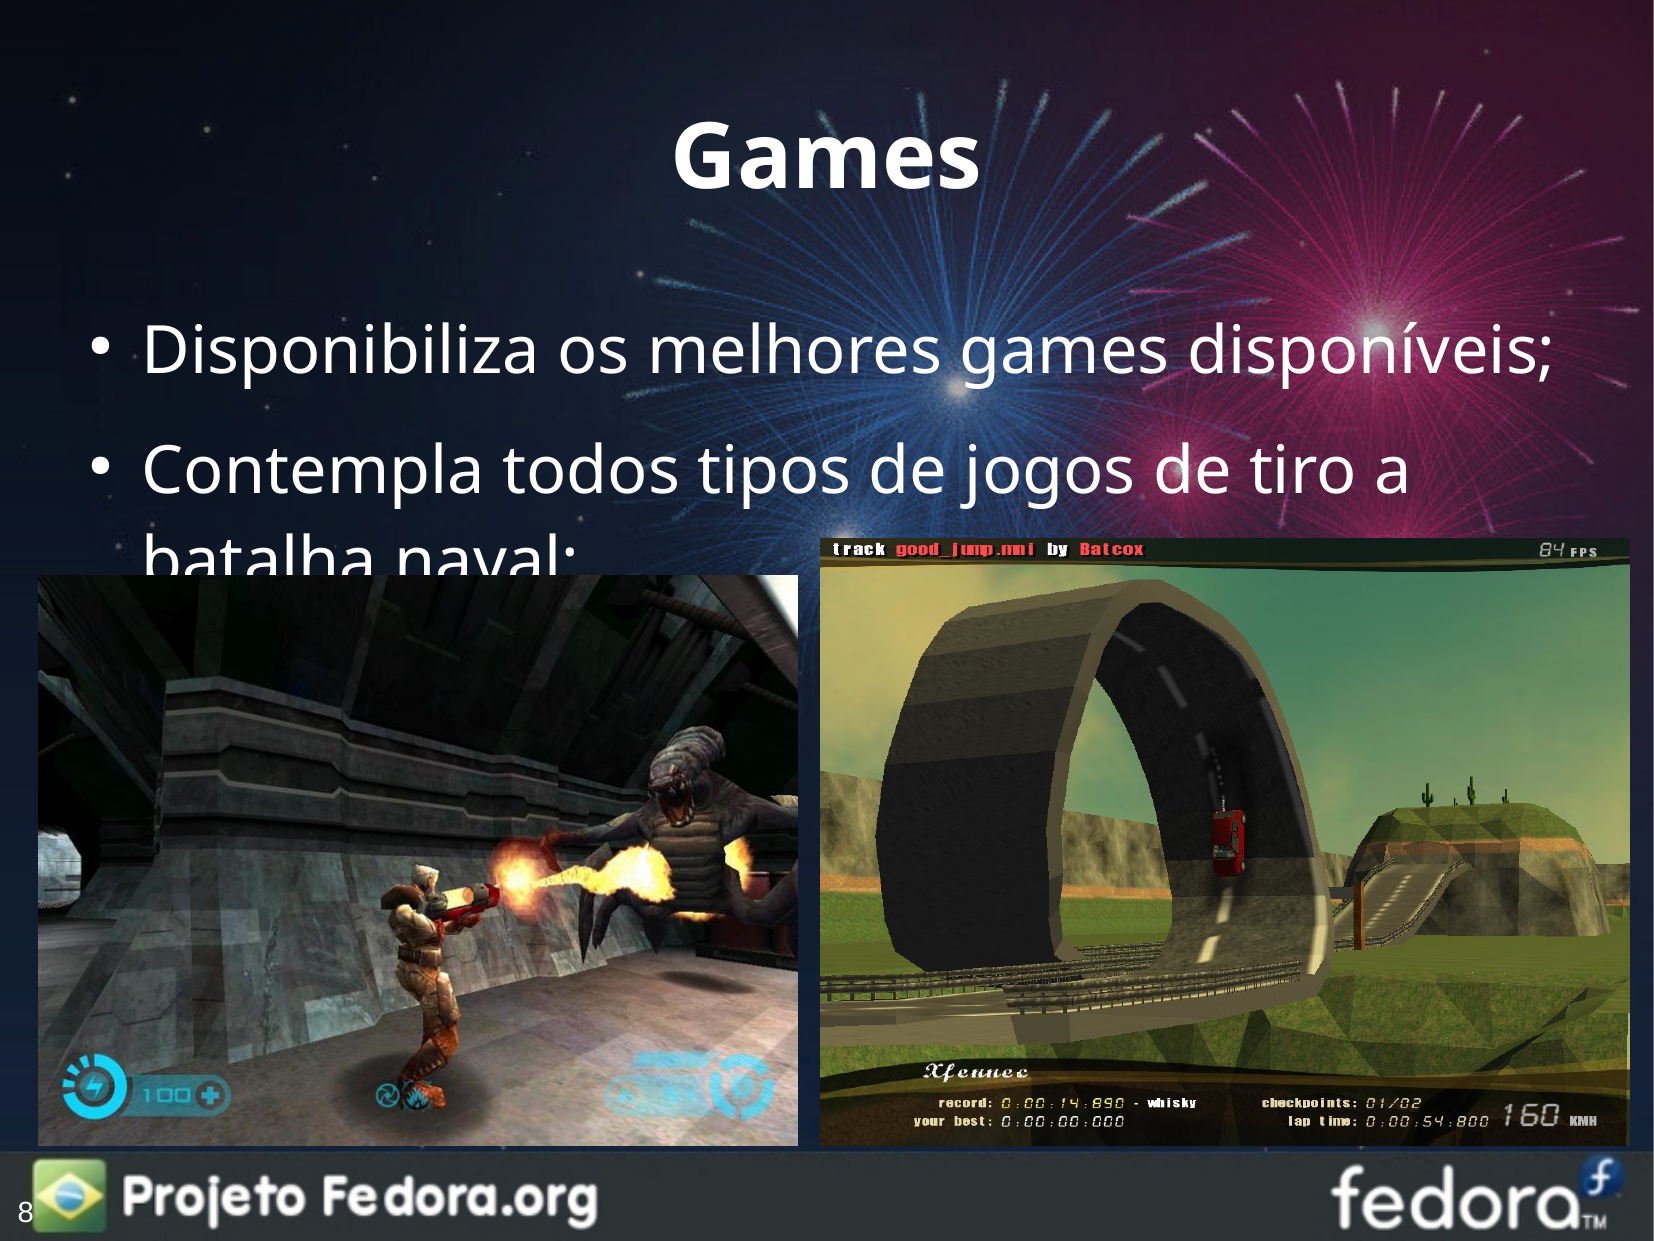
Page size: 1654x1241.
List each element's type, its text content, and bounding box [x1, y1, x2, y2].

list Disponibiliza os melhores games disponíveis; Contempla todos tipos de jogos de tiro a batalha naval; [70, 302, 1559, 1134]
title Games [82, 49, 1571, 257]
picture [0, 0, 1654, 1241]
